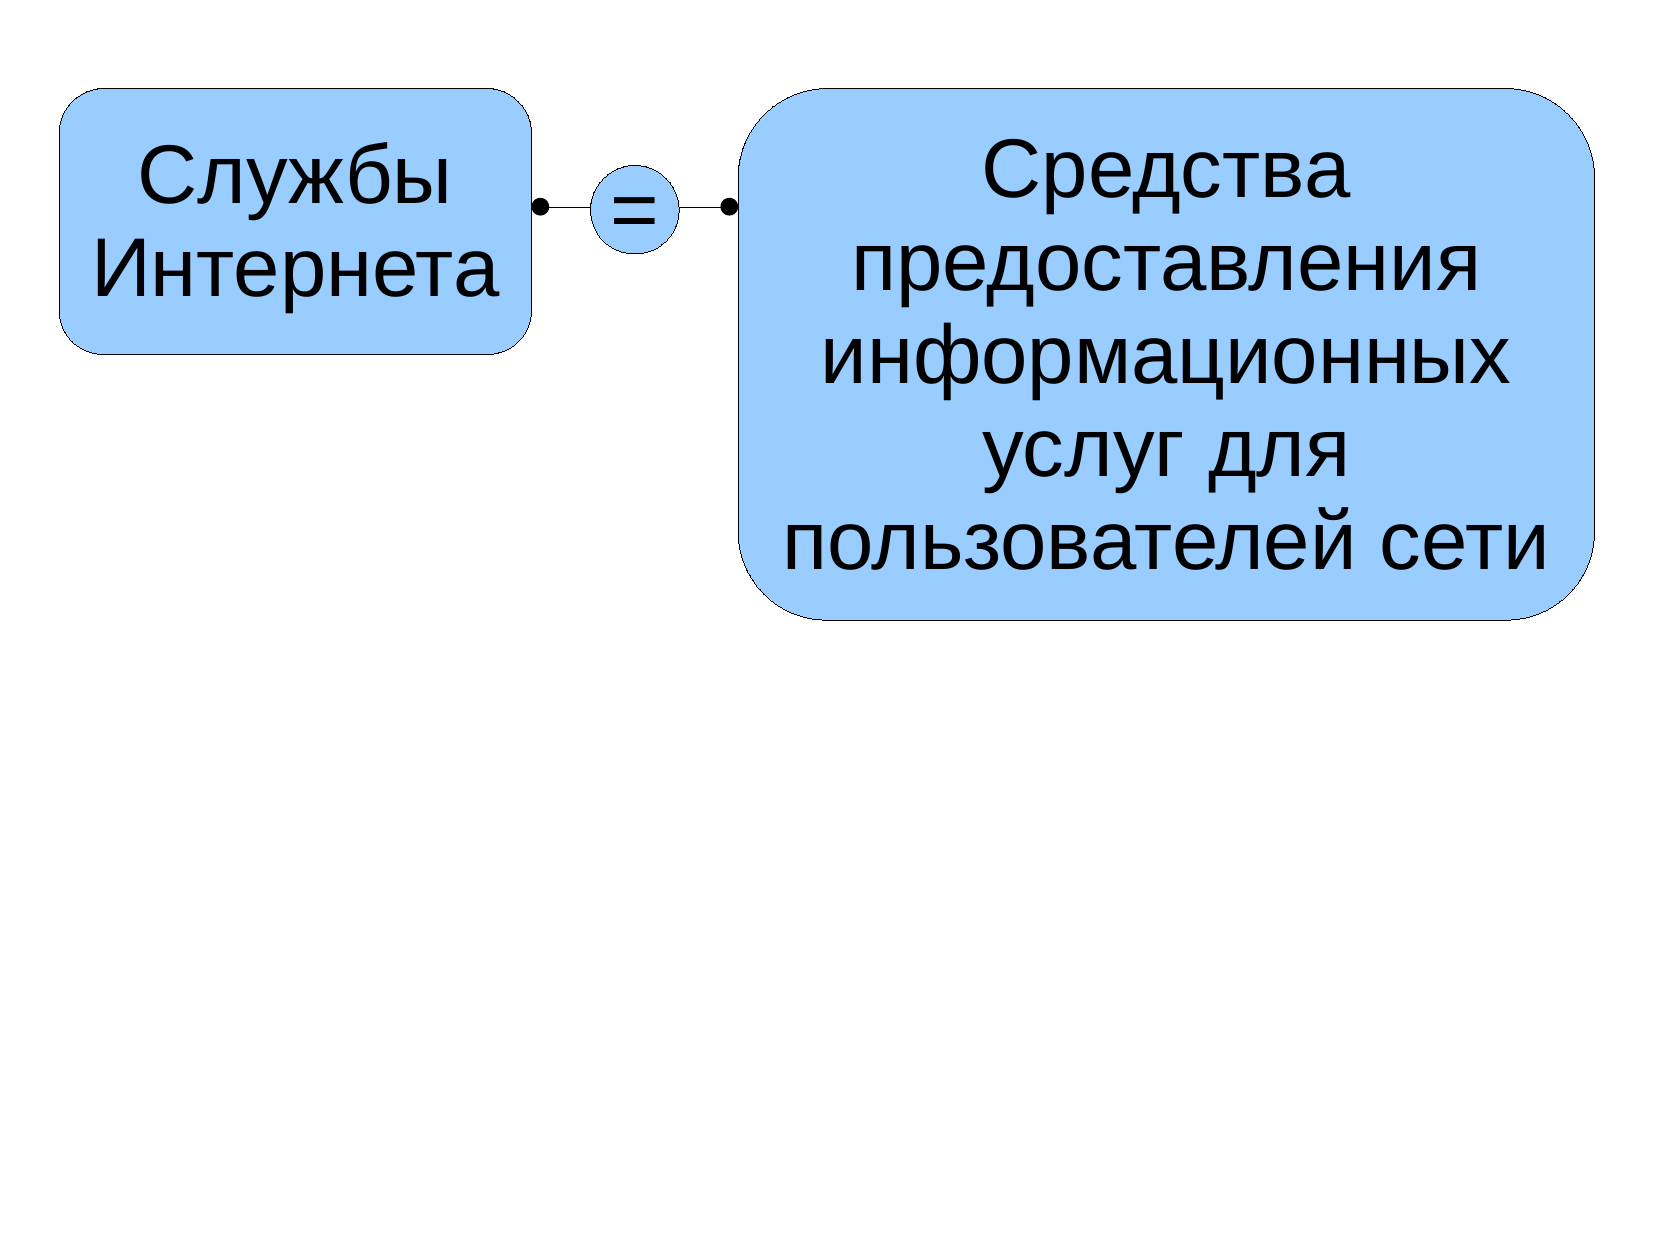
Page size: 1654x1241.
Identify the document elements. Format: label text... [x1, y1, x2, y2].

text_box Средства предоставления информационных услуг для пользователей сети [738, 88, 1595, 621]
text_box Службы Интернета [59, 88, 532, 355]
text_box = [590, 165, 680, 254]
